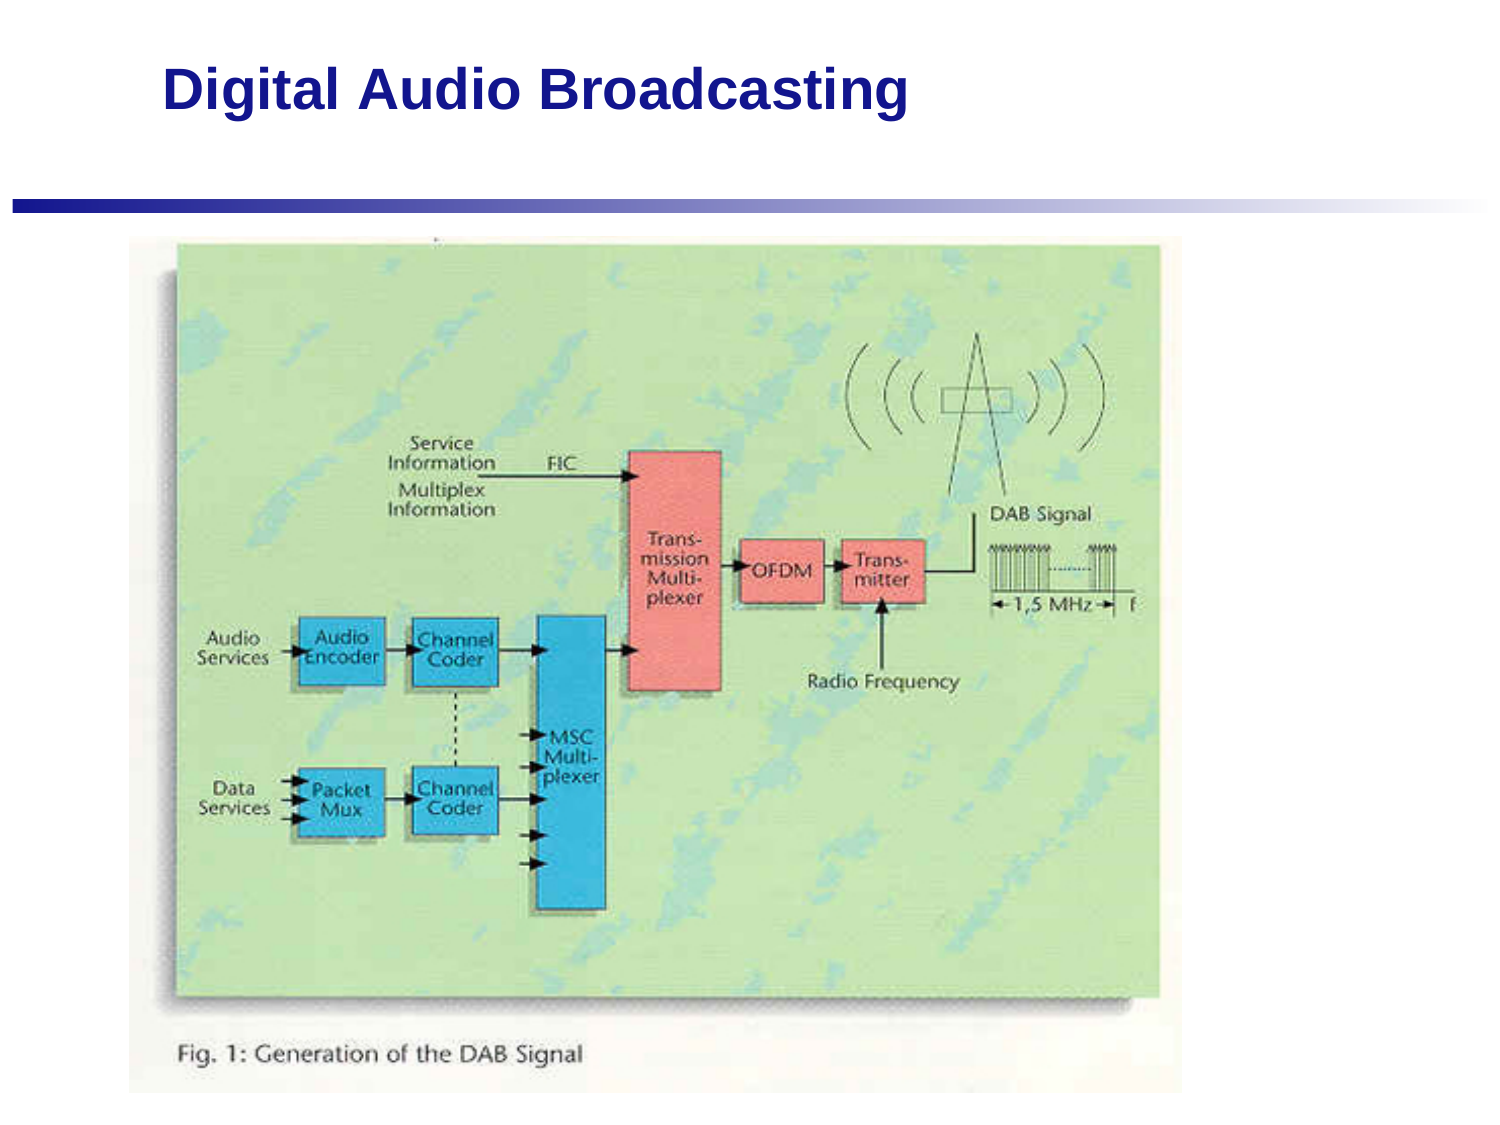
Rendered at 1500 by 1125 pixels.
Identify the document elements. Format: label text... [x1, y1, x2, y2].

picture [129, 236, 1182, 1093]
title Digital Audio Broadcasting [162, 2, 1388, 178]
